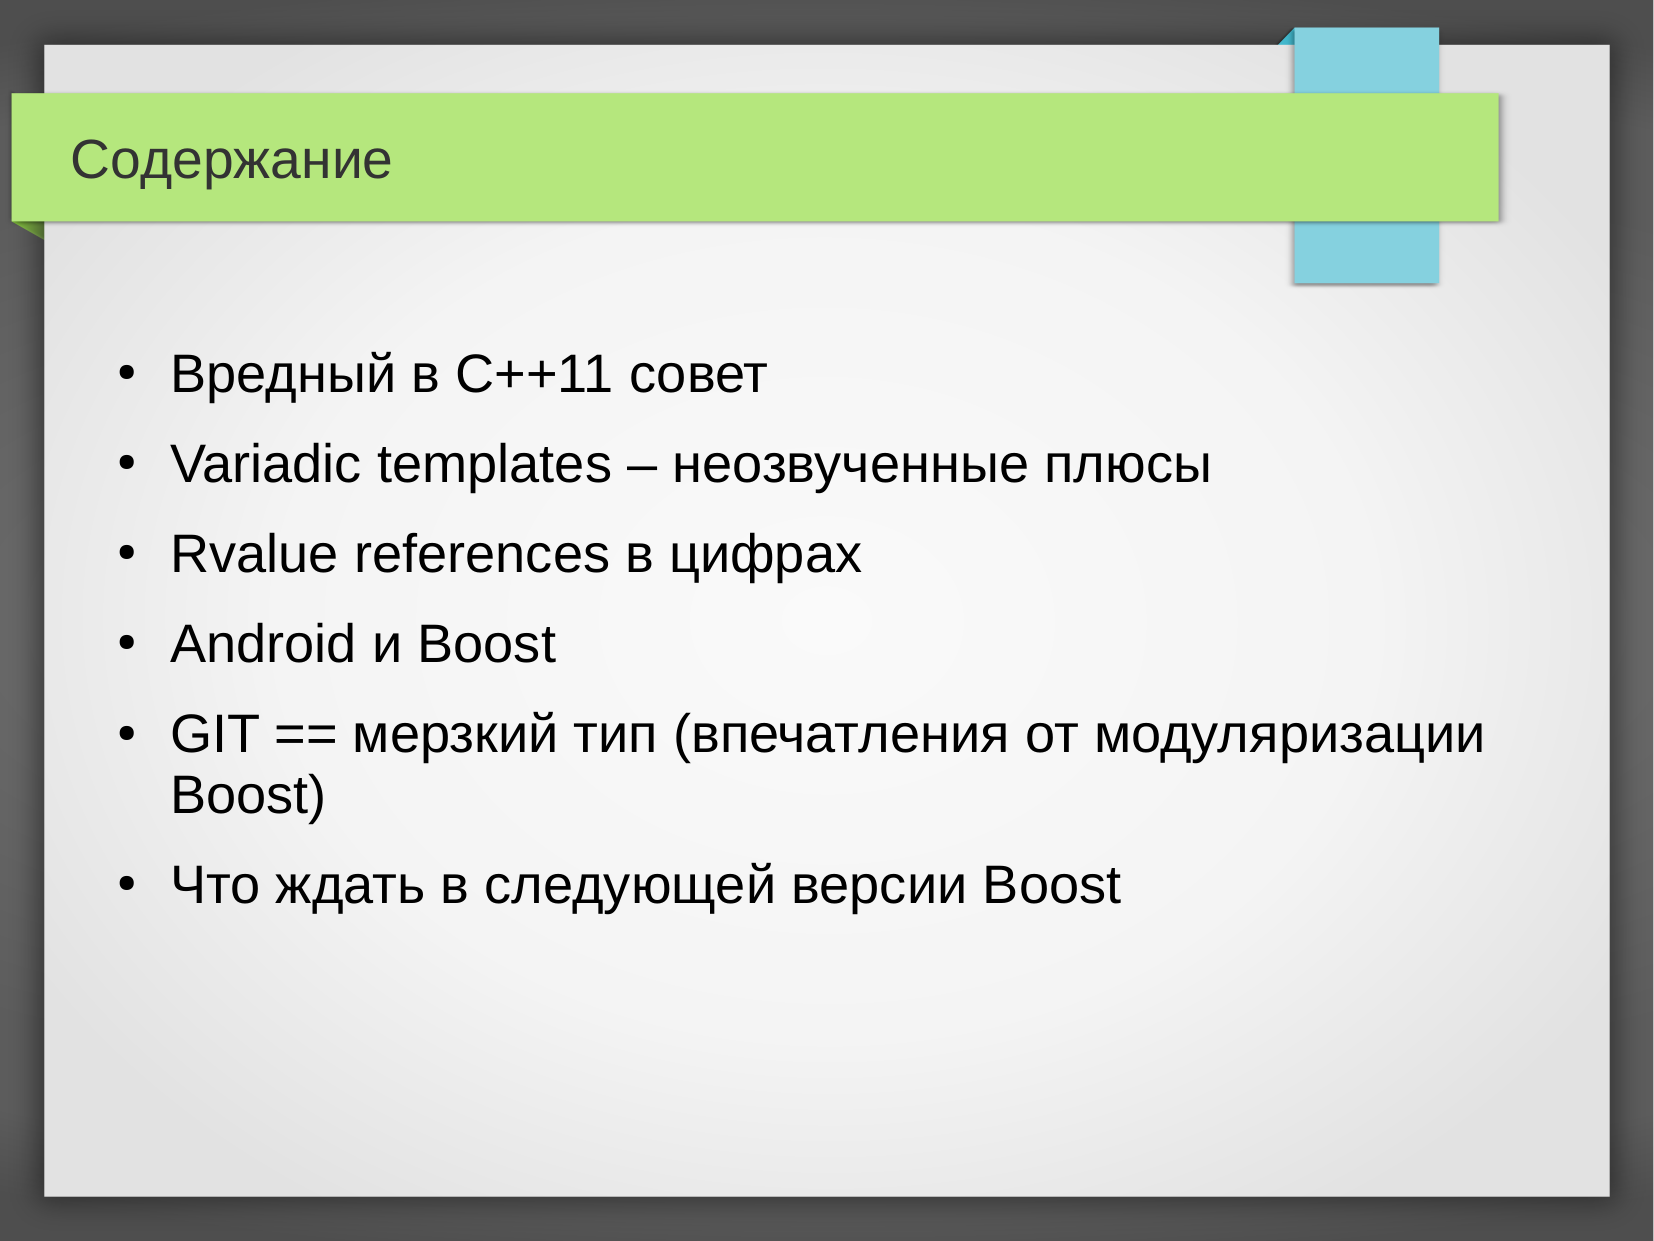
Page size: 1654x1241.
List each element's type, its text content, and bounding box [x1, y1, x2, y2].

picture [0, 0, 1654, 1241]
list Вредный в С++11 совет Variadic templates – неозвученные плюсы Rvalue references в цифрах Android и Boost GIT == мерзкий тип (впечатления от модуляризации Boost) Что ждать в следующей версии Boost [99, 343, 1555, 1063]
title Содержание [70, 106, 1229, 213]
